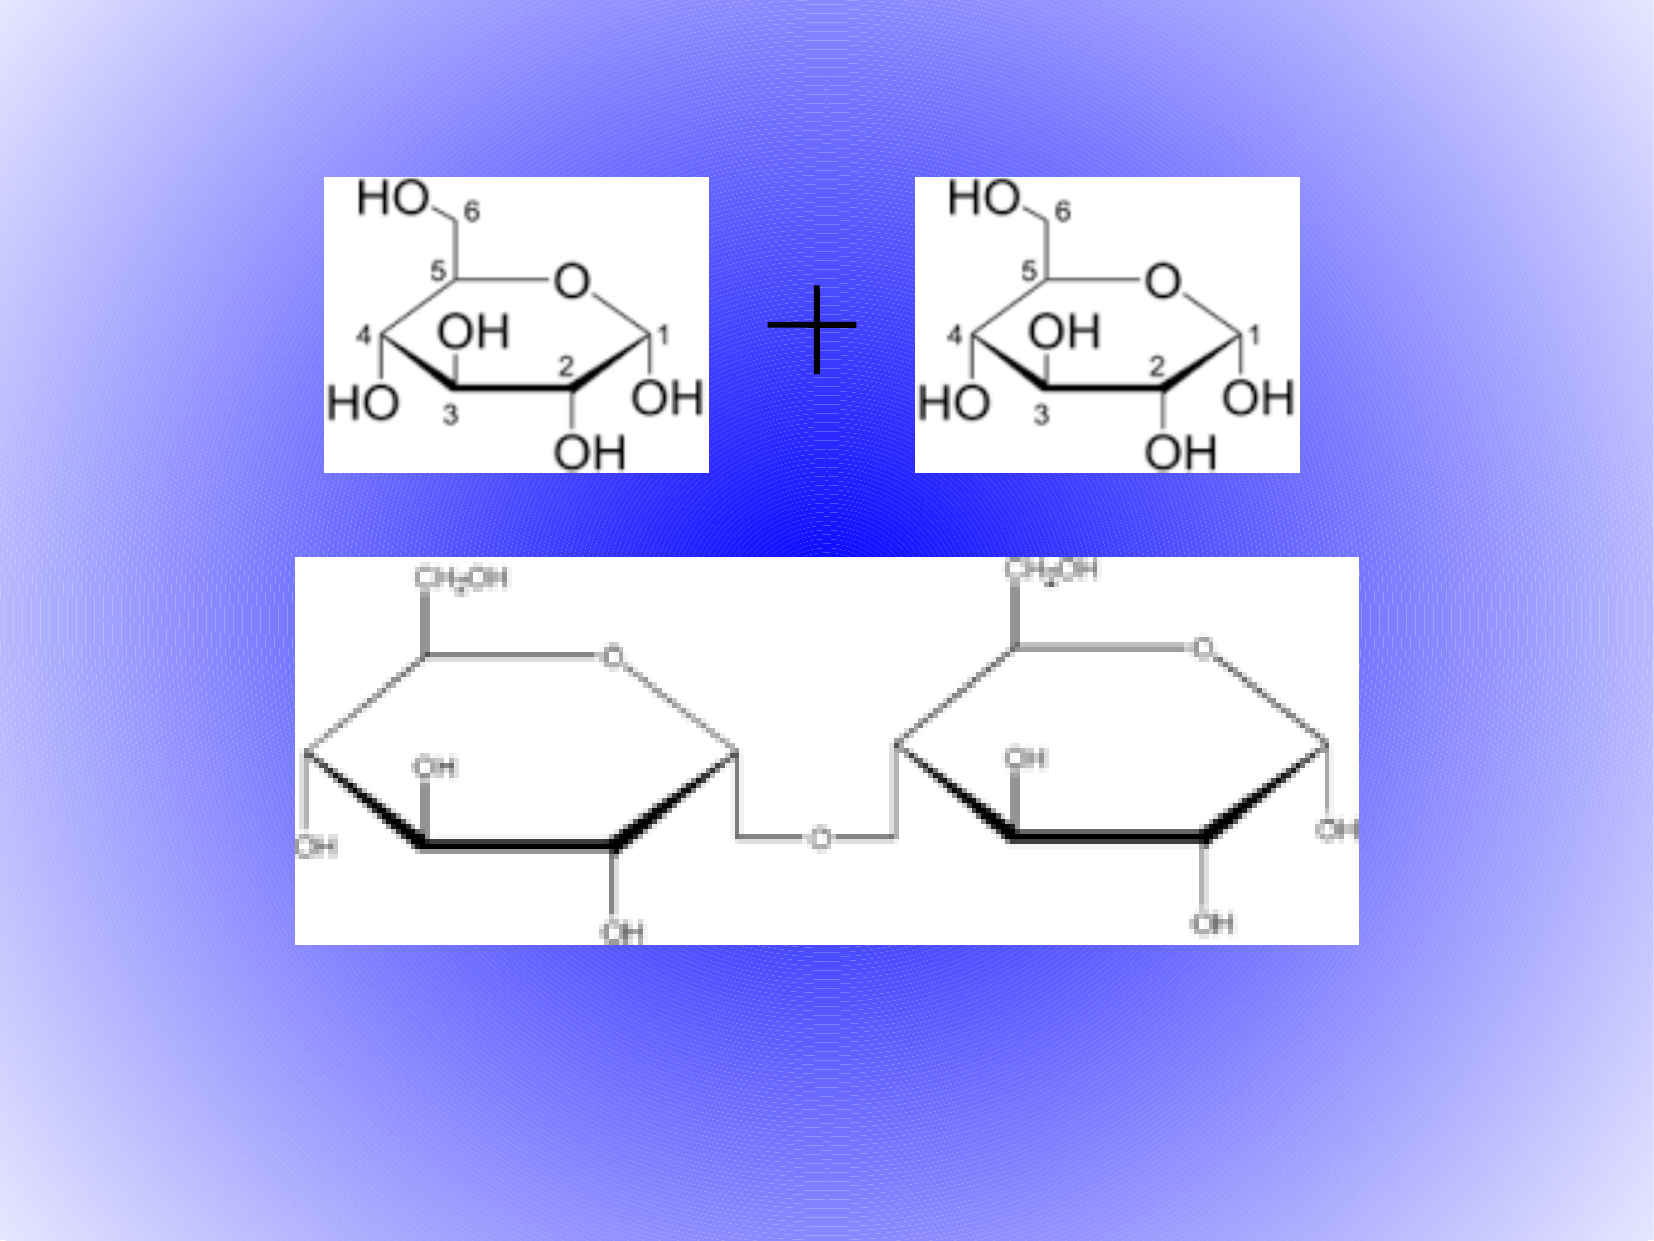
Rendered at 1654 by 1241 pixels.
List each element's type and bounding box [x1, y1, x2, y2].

picture [295, 557, 1359, 945]
picture [915, 177, 1300, 473]
picture [324, 177, 709, 473]
